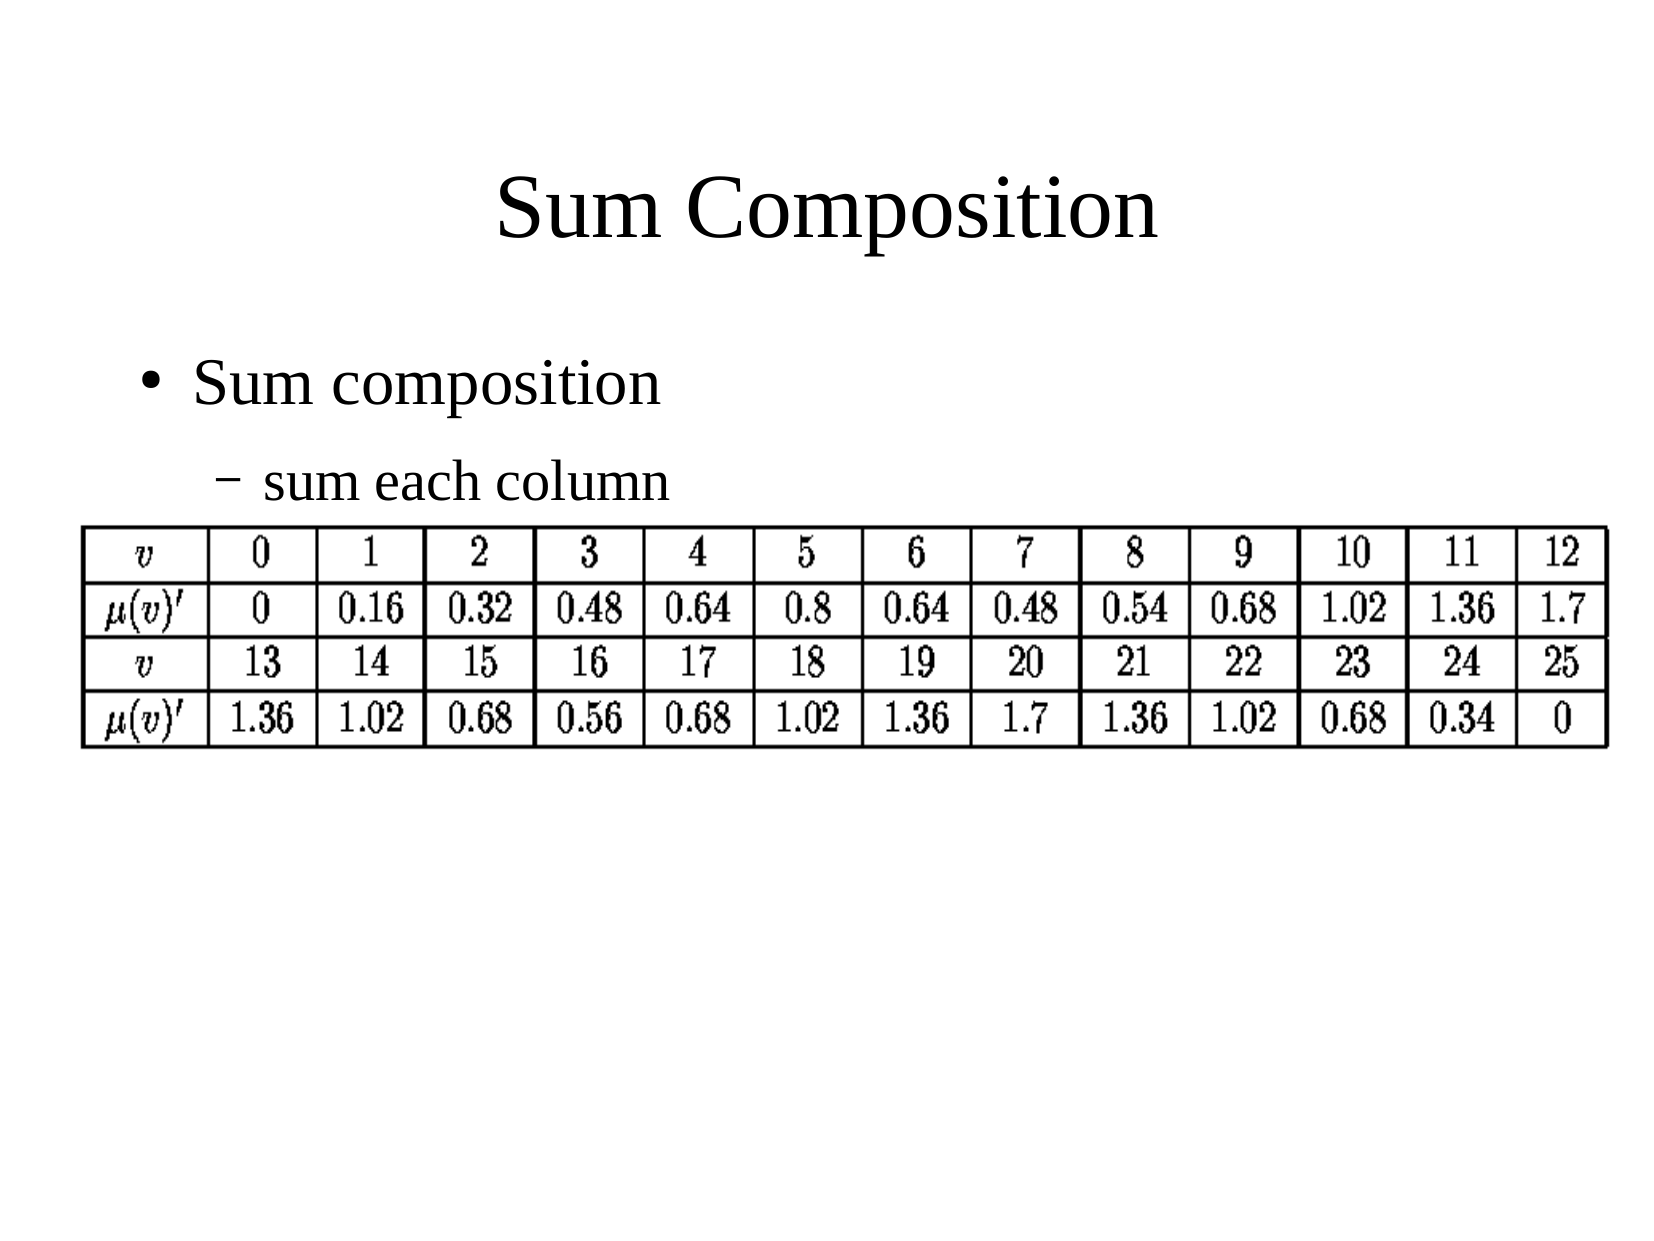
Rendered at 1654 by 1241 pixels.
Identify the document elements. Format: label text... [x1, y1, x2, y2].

list Sum composition sum each column [121, 344, 1534, 522]
chart [78, 522, 1611, 755]
title Sum Composition [121, 102, 1534, 311]
